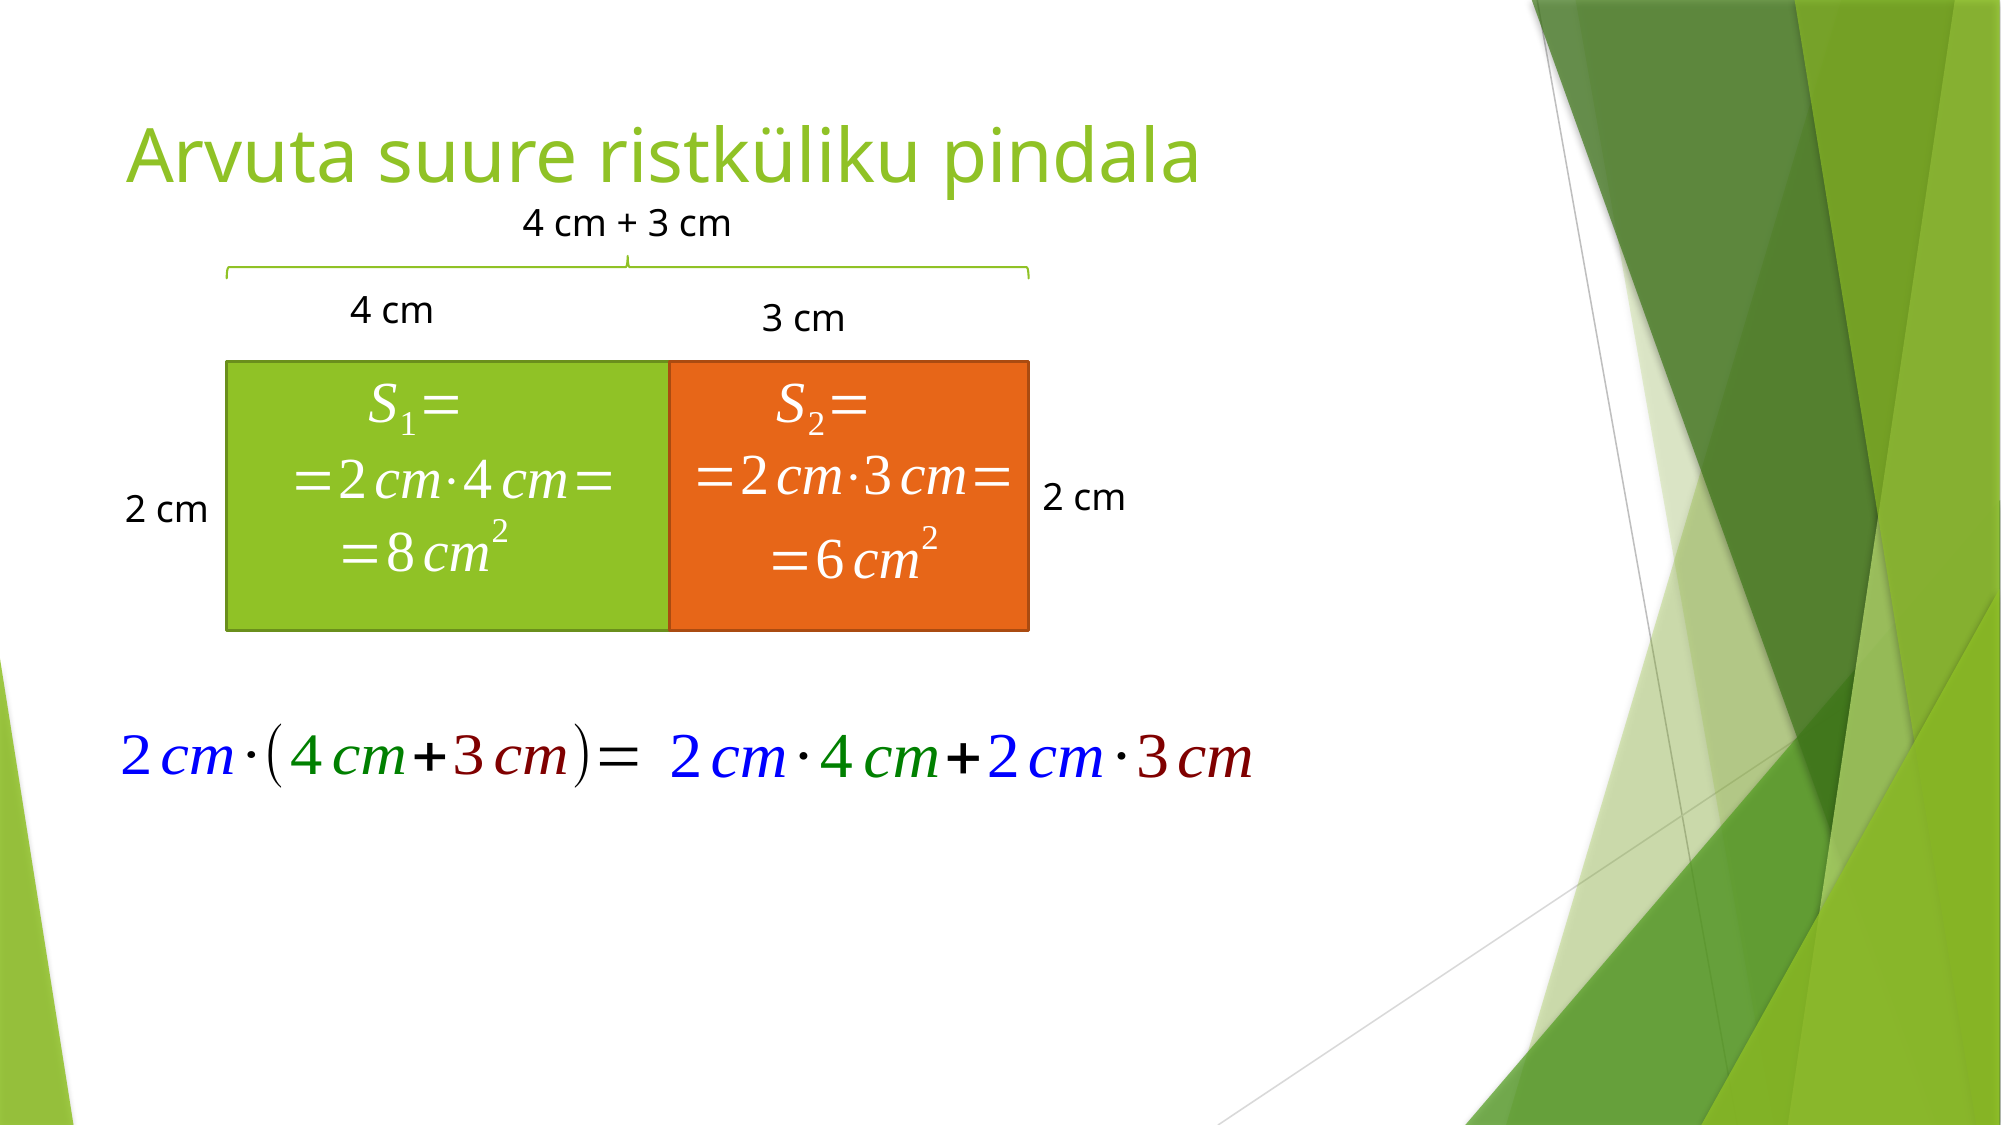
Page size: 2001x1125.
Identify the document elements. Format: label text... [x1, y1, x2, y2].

chart [277, 446, 631, 584]
text_box [226, 361, 1029, 631]
chart [113, 720, 653, 792]
title Arvuta suure ristküliku pindala [111, 99, 1522, 317]
text_box 2 cm [110, 477, 224, 538]
text_box 2 cm [1027, 465, 1142, 526]
chart [662, 720, 1262, 792]
text_box 3 cm [747, 286, 861, 347]
chart [360, 370, 478, 444]
chart [679, 370, 1029, 508]
text_box 4 cm [335, 278, 450, 339]
text_box 4 cm + 3 cm [507, 191, 747, 252]
chart [754, 518, 945, 591]
